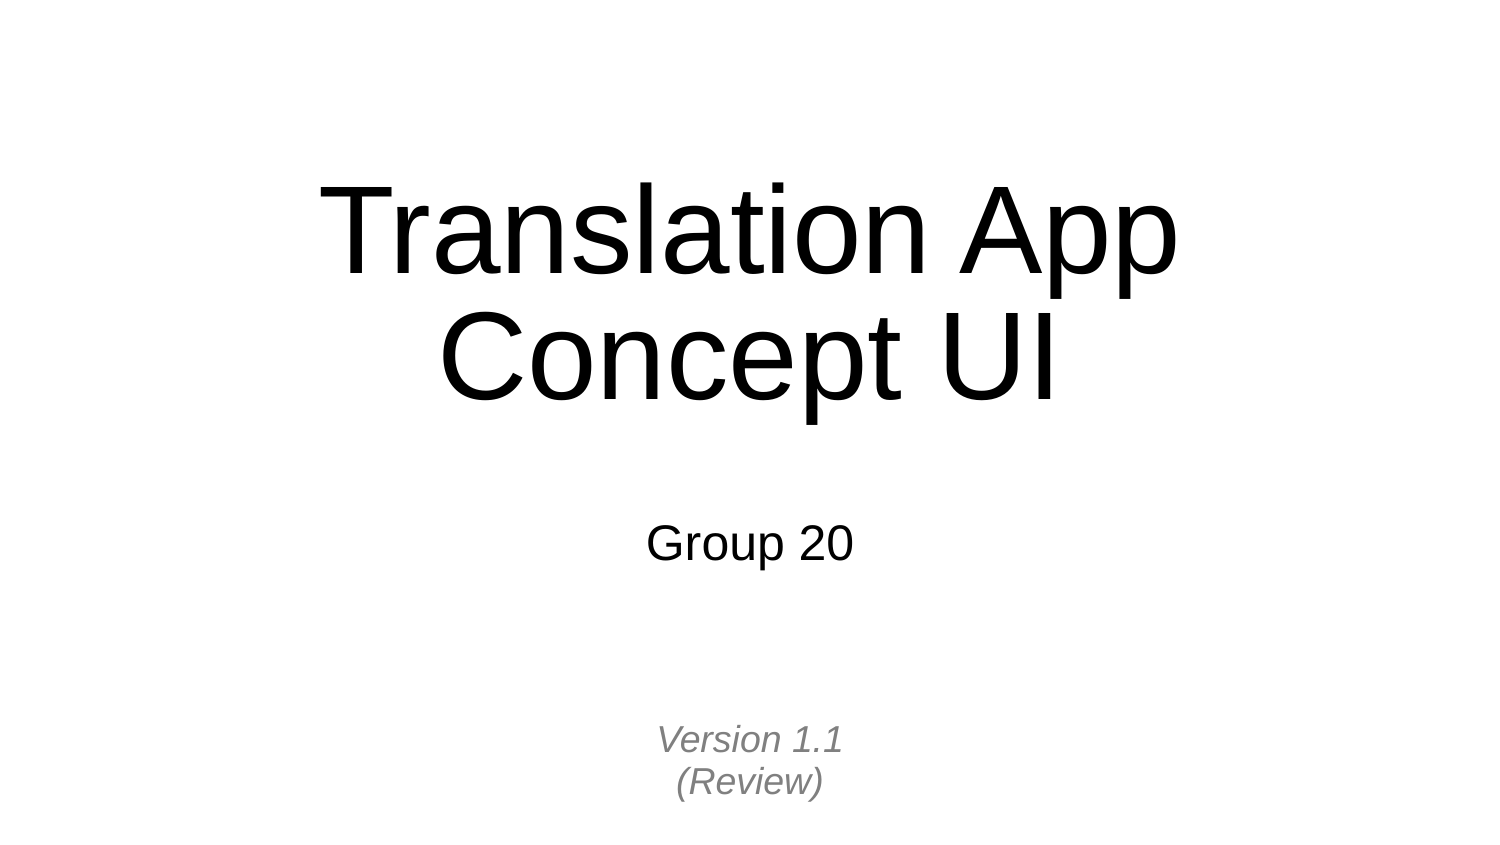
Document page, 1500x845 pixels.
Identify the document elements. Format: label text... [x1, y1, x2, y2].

subtitle Group 20 [187, 443, 1313, 648]
title Translation App Concept UI [187, 138, 1313, 433]
text_box Version 1.1 (Review) [637, 710, 863, 810]
